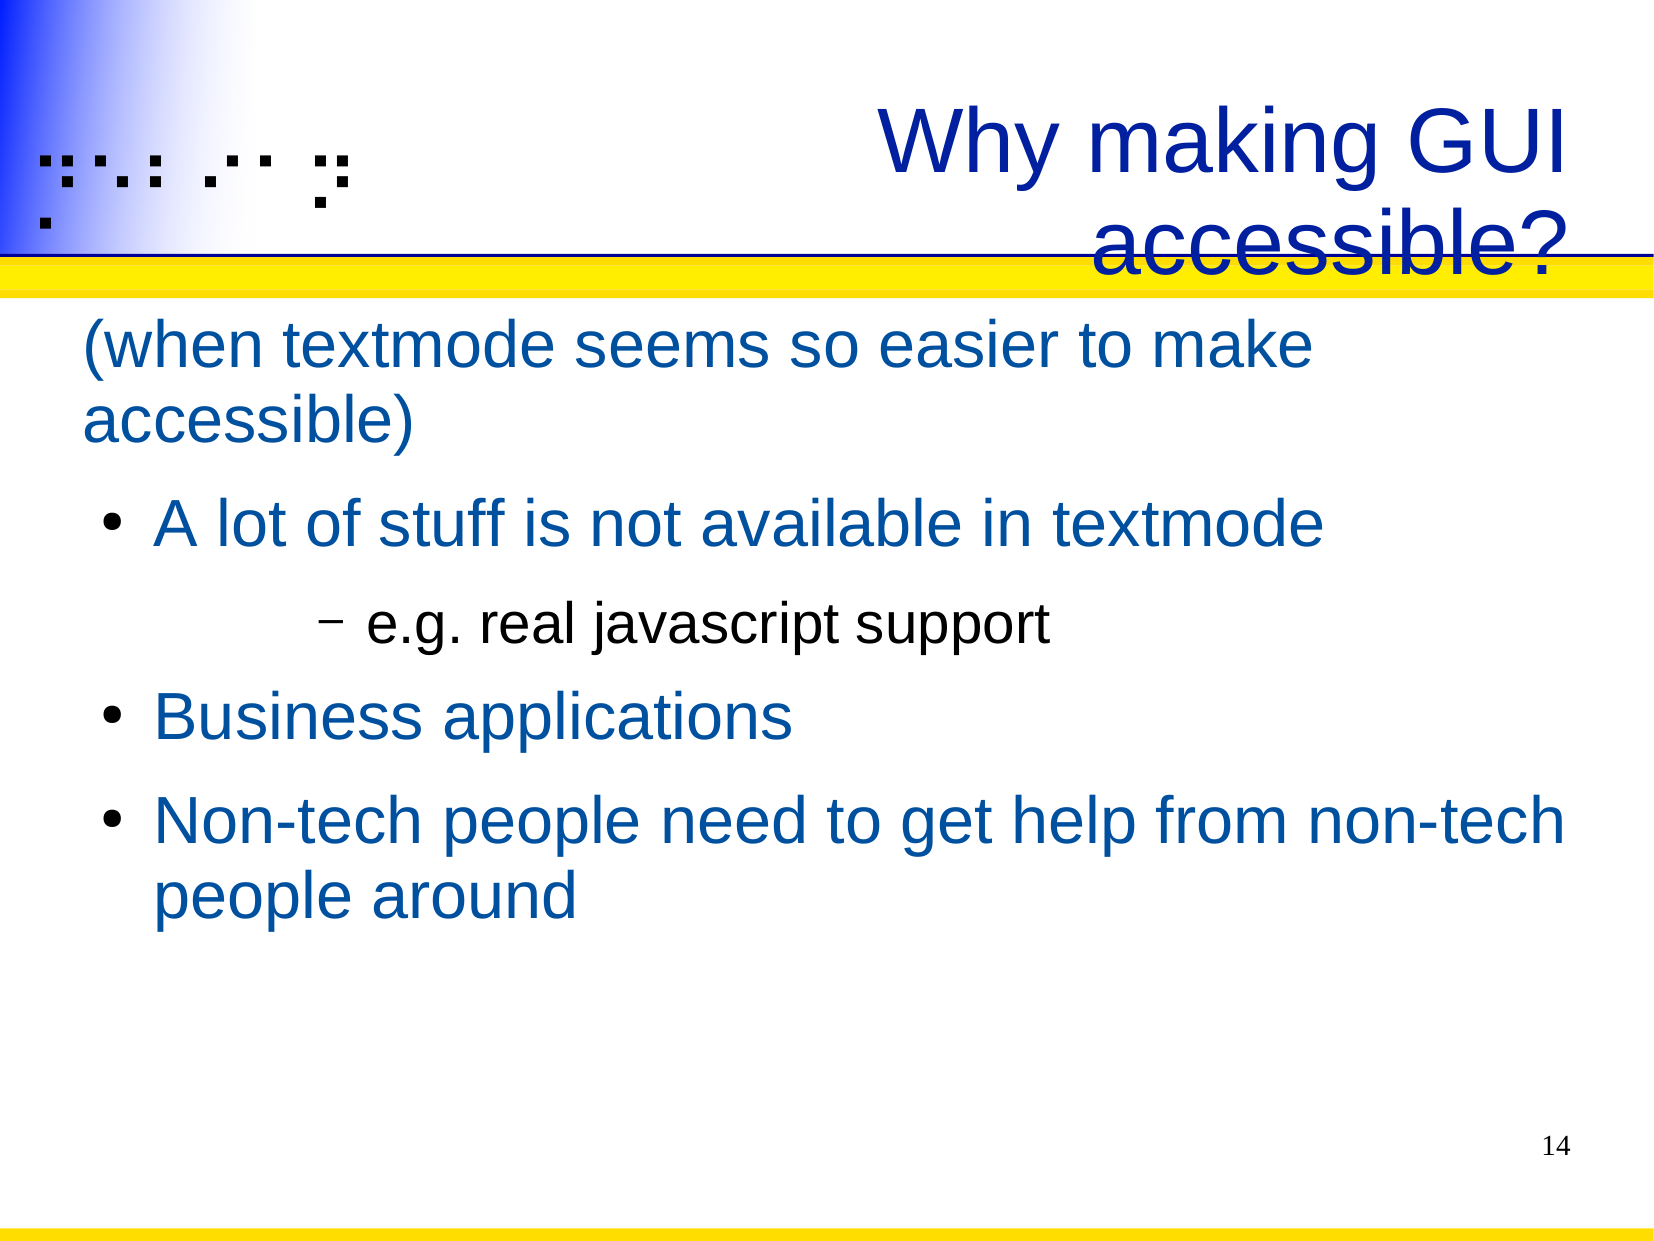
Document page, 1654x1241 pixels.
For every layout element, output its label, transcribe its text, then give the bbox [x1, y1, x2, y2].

list (when textmode seems so easier to make accessible) A lot of stuff is not available in textmode e.g. real javascript support Business applications Non-tech people need to get help from non-tech people around [82, 307, 1571, 1126]
title Why making GUI accessible? [372, 126, 1571, 257]
